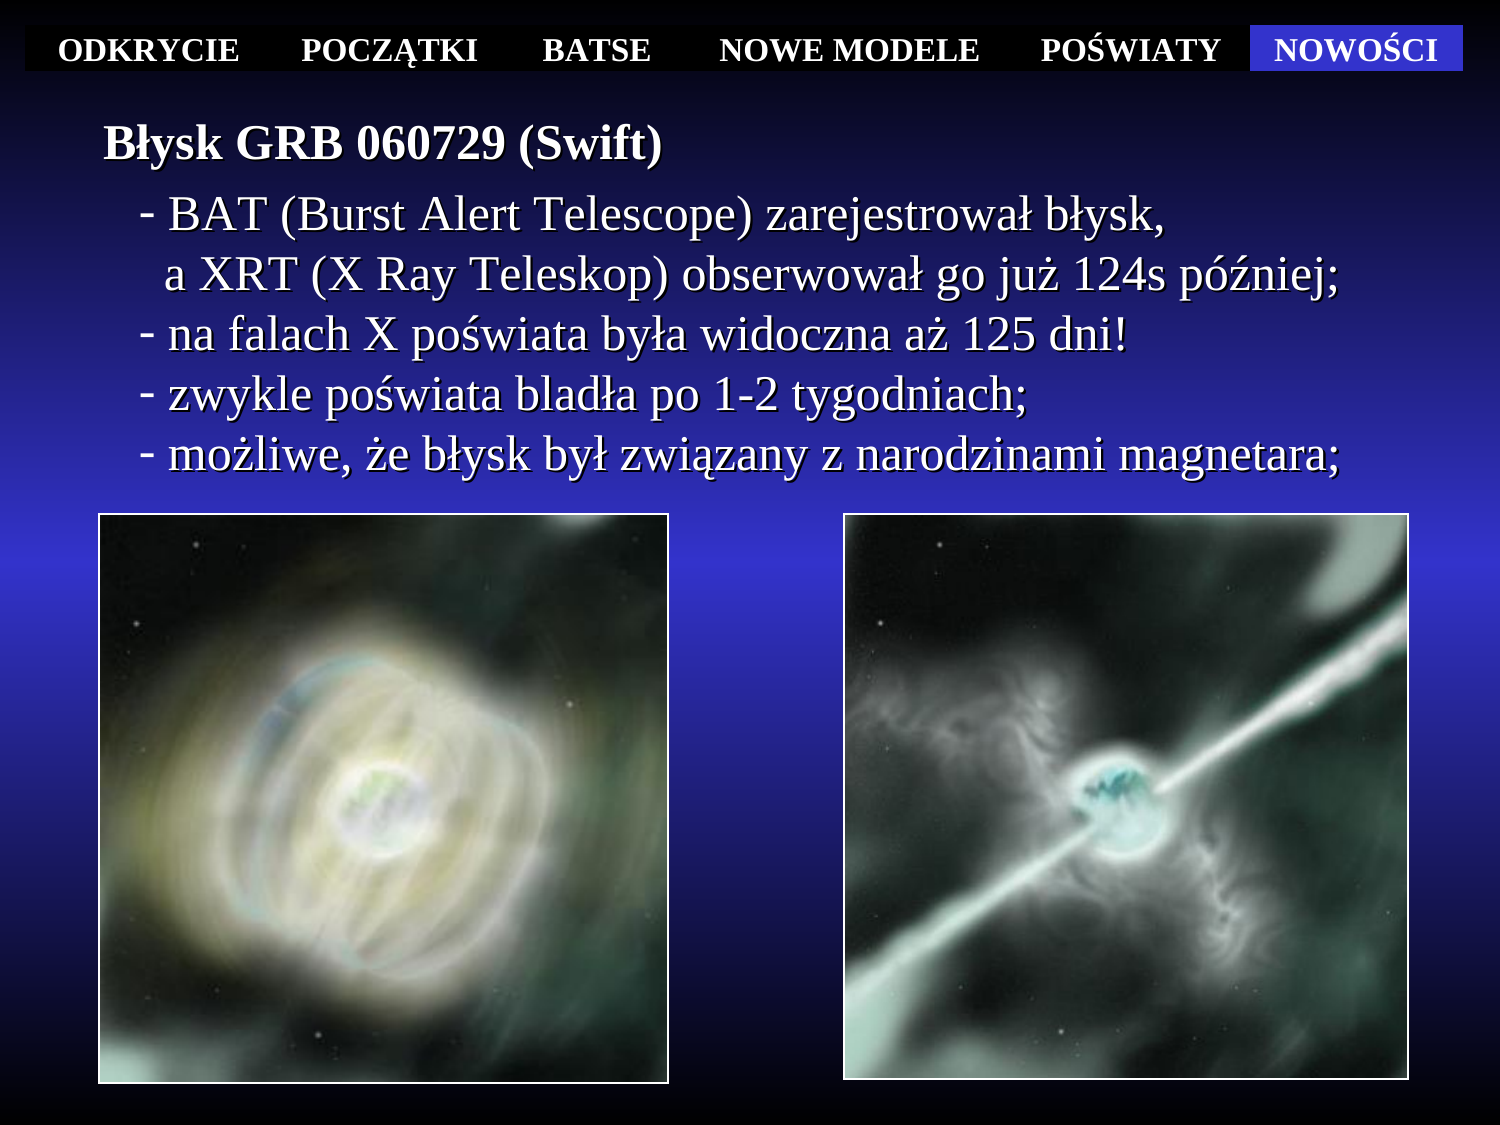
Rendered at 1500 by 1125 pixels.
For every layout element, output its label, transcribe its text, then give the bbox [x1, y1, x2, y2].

picture [100, 515, 668, 1083]
table_header NOWE MODELE [688, 25, 1013, 71]
table_header NOWOŚCI [1250, 25, 1463, 71]
table_header POŚWIATY [1013, 25, 1250, 71]
table_header BATSE [507, 25, 688, 71]
picture [844, 515, 1408, 1079]
text_box Błysk GRB 060729 (Swift) [88, 101, 679, 178]
table_header POCZĄTKI [273, 25, 507, 71]
table_header ODKRYCIE [25, 25, 273, 71]
text_box BAT (Burst Alert Telescope) zarejestrował błysk, a XRT (X Ray Teleskop) obserwował go już 124s później; na falach X poświata była widoczna aż 125 dni! zwykle poświata bladła po 1-2 tygodniach; możliwe, że błysk był związany z narodzinami magnetara; [123, 172, 1462, 489]
